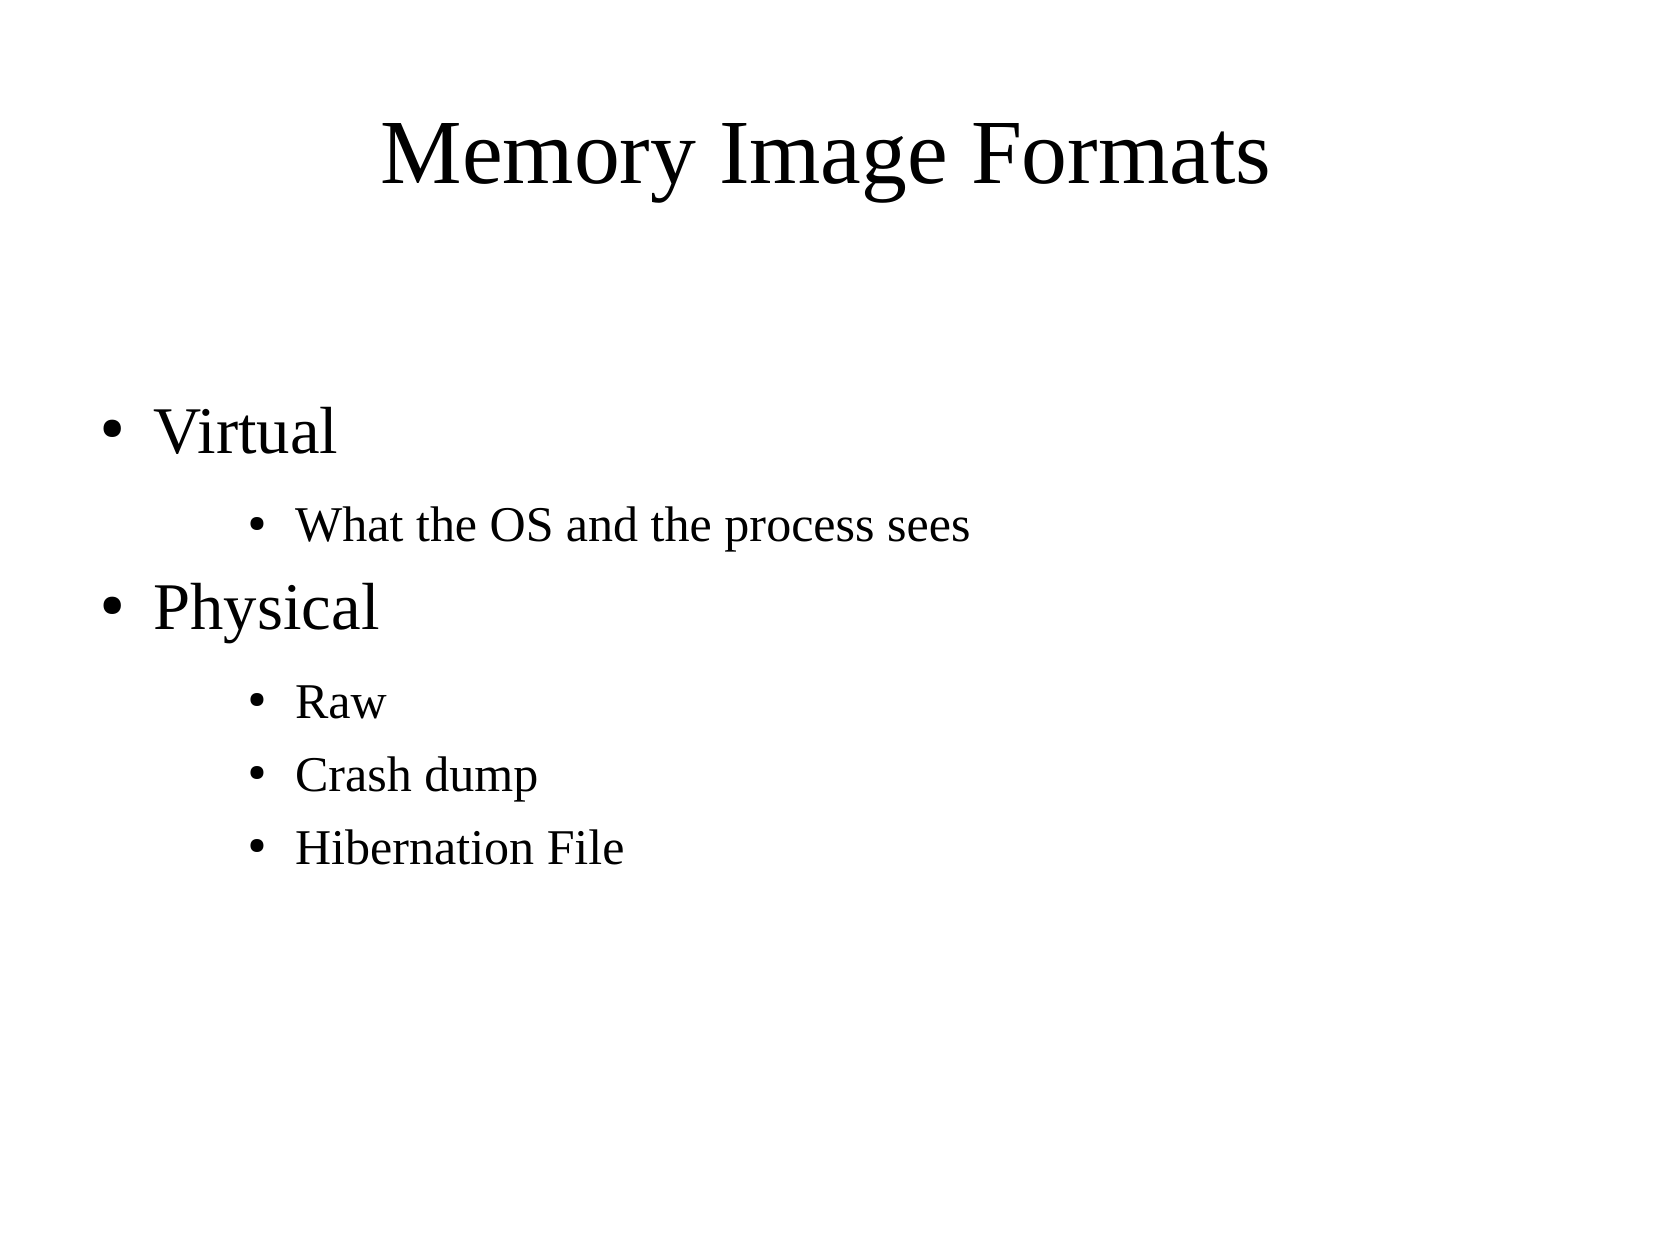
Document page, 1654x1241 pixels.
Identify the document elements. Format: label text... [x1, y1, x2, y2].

list Virtual What the OS and the process sees Physical Raw Crash dump Hibernation File [82, 290, 1571, 1010]
title Memory Image Formats [82, 49, 1571, 257]
